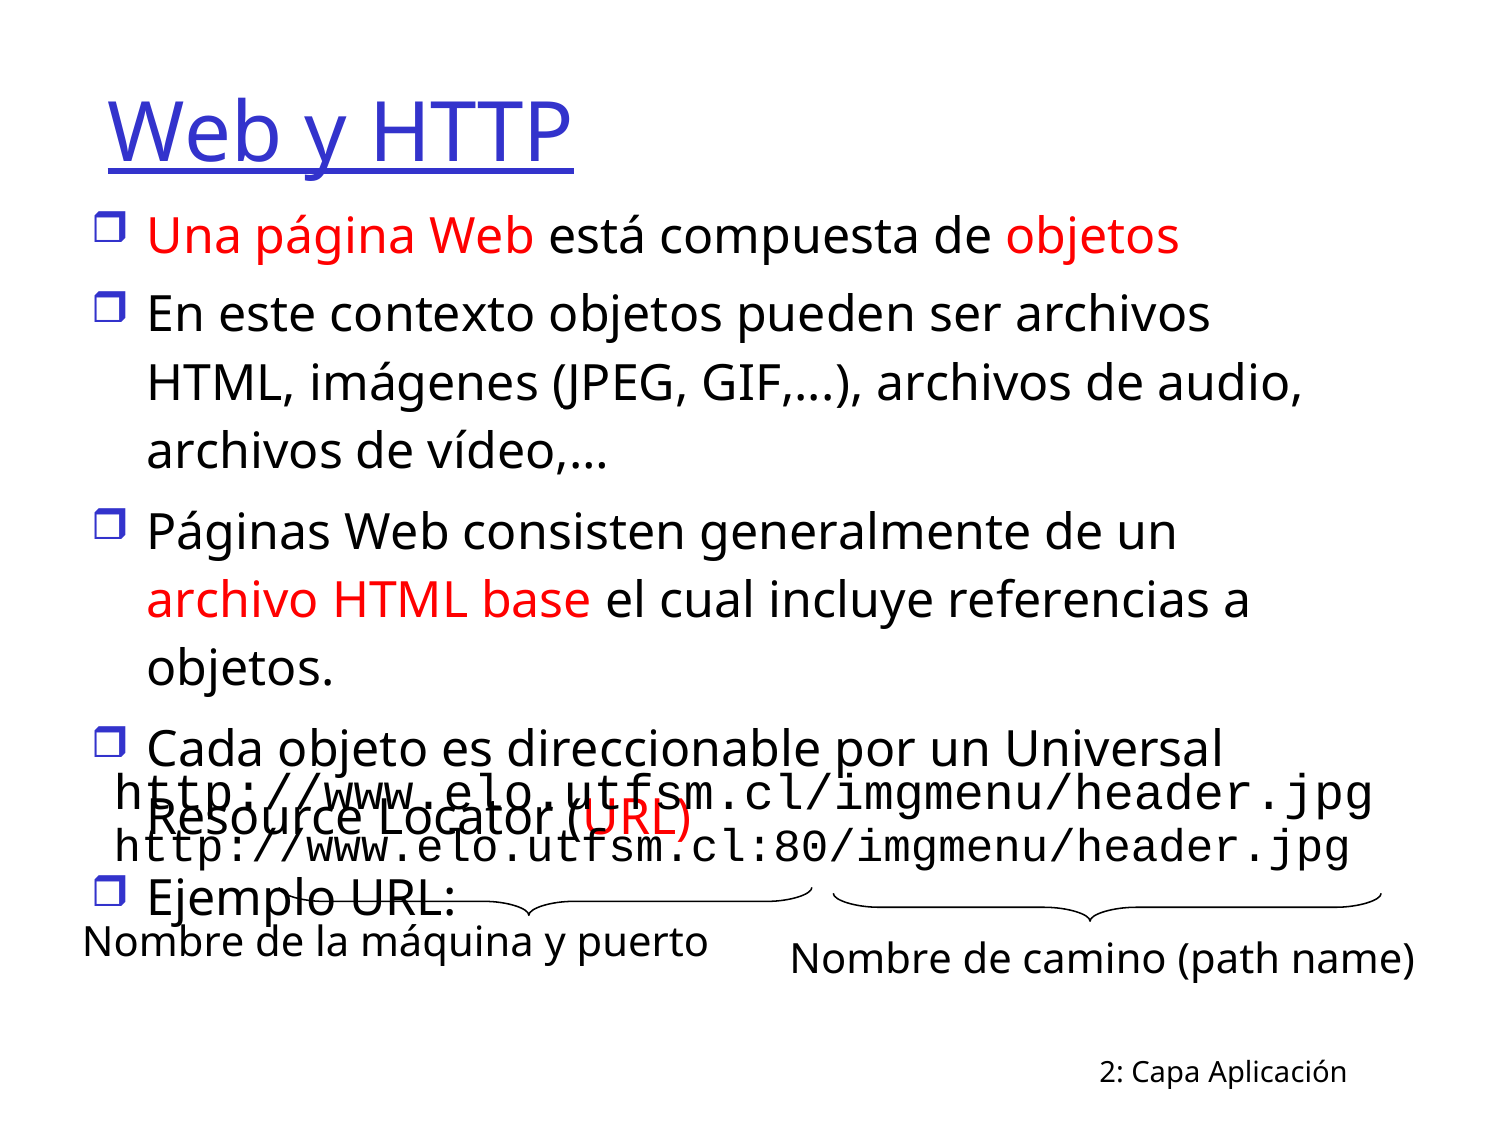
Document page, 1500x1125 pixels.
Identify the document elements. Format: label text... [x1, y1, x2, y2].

text_box Nombre de camino (path name) [774, 930, 1431, 991]
text_box Nombre de la máquina y puerto [66, 912, 725, 973]
title Web y HTTP [92, 37, 1368, 225]
list Una página Web está compuesta de objetos En este contexto objetos pueden ser archivos HTML, imágenes (JPEG, GIF,...), archivos de audio, archivos de vídeo,… Páginas Web consisten generalmente de un archivo HTML base el cual incluye referencias a objetos. Cada objeto es direccionable por un Universal Resource Locator (URL) Ejemplo URL: [76, 196, 1352, 960]
text_box http://www.elo.utfsm.cl/imgmenu/header.jpg http://www.elo.utfsm.cl:80/imgmenu/header.jpg [98, 757, 1389, 880]
